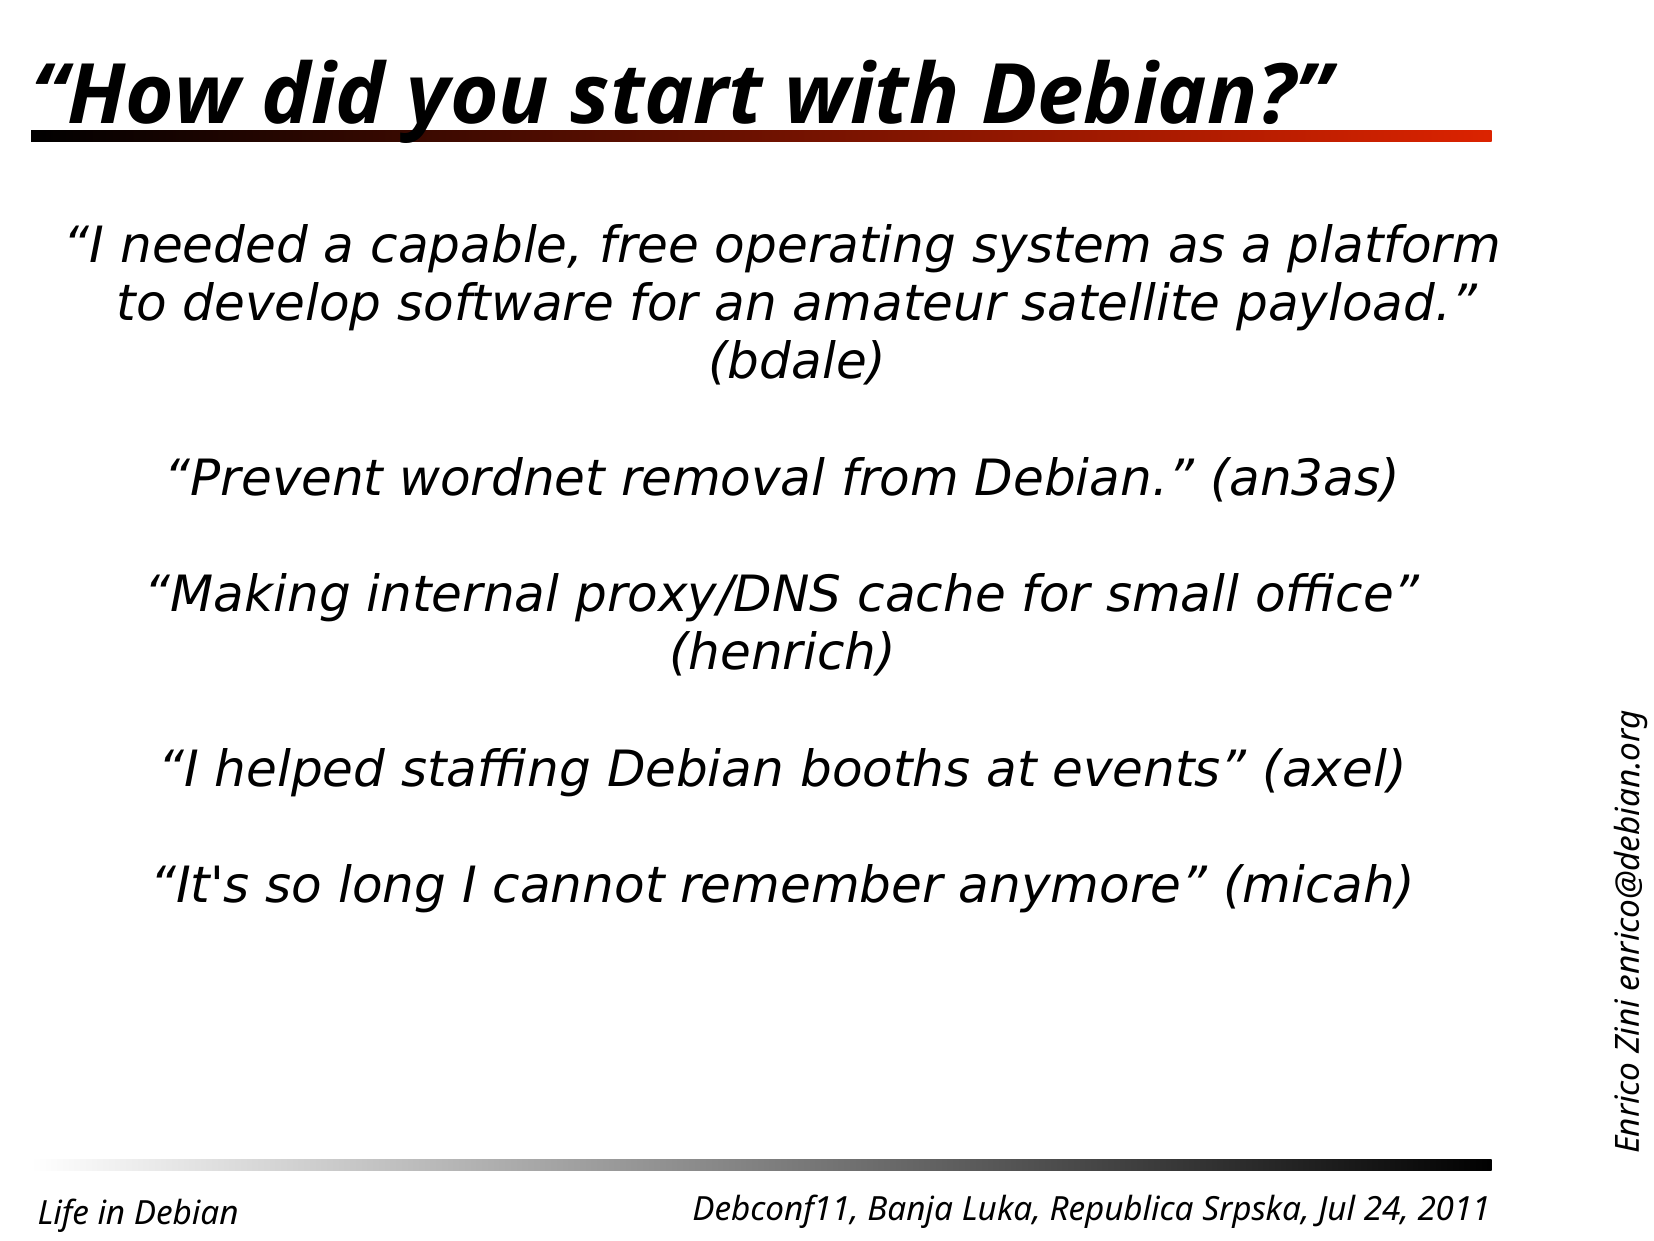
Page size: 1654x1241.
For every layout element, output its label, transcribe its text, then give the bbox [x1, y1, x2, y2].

text_box “How did you start with Debian?” [31, 34, 1438, 168]
text_box “I needed a capable, free operating system as a platform to develop software for an amateur satellite payload.” (bdale) “Prevent wordnet removal from Debian.” (an3as) “Making internal proxy/DNS cache for small office” (henrich) “I helped staffing Debian booths at events” (axel) “It's so long I cannot remember anymore” (micah) [30, 215, 1507, 1089]
